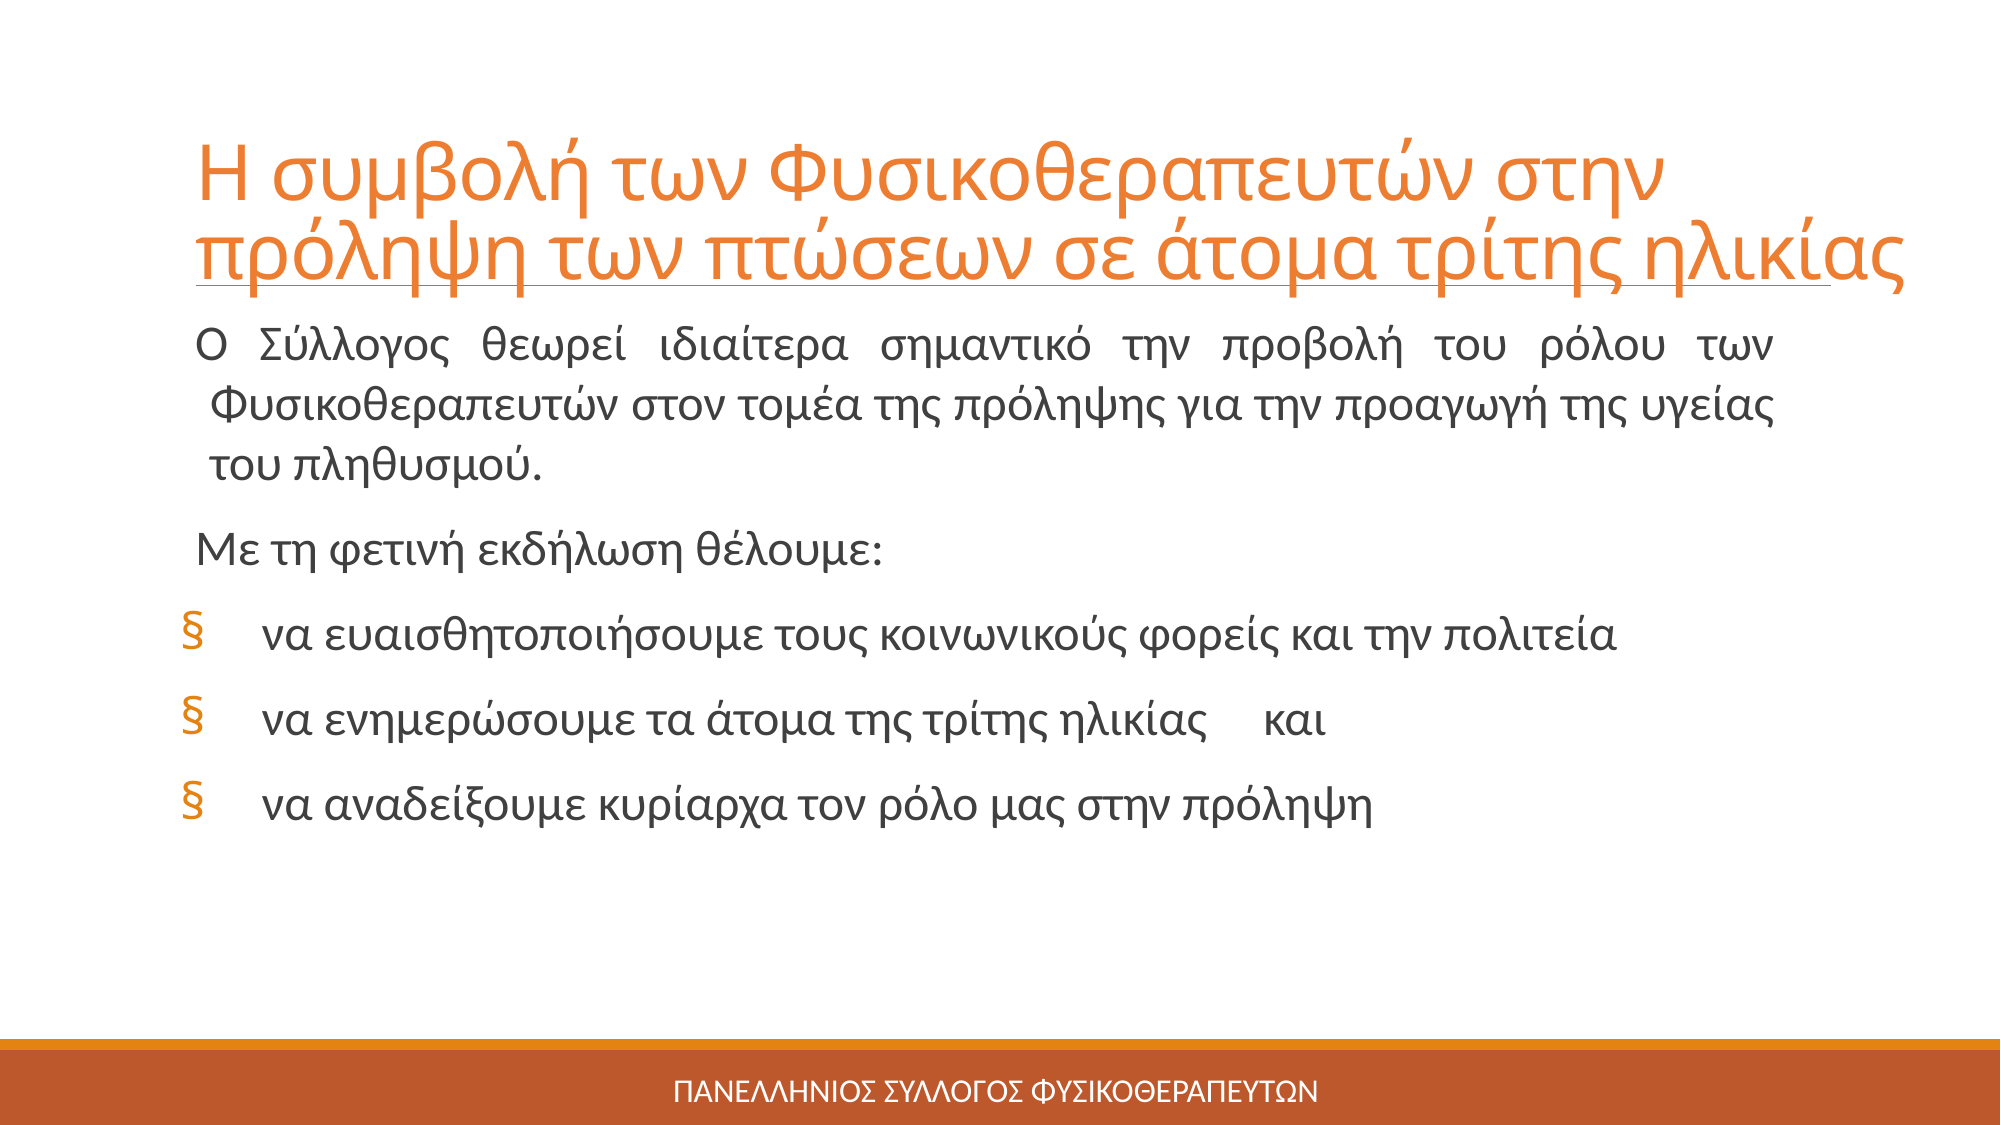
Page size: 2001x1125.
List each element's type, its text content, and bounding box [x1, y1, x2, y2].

list Ο Σύλλογος θεωρεί ιδιαίτερα σημαντικό την προβολή του ρόλου των Φυσικοθεραπευτών στον τομέα της πρόληψης για την προαγωγή της υγείας του πληθυσμού. Με τη φετινή εκδήλωση θέλουμε: να ευαισθητοποιήσουμε τους κοινωνικούς φορείς και την πολιτεία να ενημερώσουμε τα άτομα της τρίτης ηλικίας και να αναδείξουμε κυρίαρχα τον ρόλο μας στην πρόληψη [180, 302, 1831, 1040]
title Η συμβολή των Φυσικοθεραπευτών στην πρόληψη των πτώσεων σε άτομα τρίτης ηλικίας [180, 64, 1927, 303]
text_box ΠΑΝΕΛΛΗΝΙΟΣ ΣΥΛΛΟΓΟΣ ΦΥΣΙΚΟΘΕΡΑΠΕΥΤΩΝ [604, 1059, 1396, 1120]
